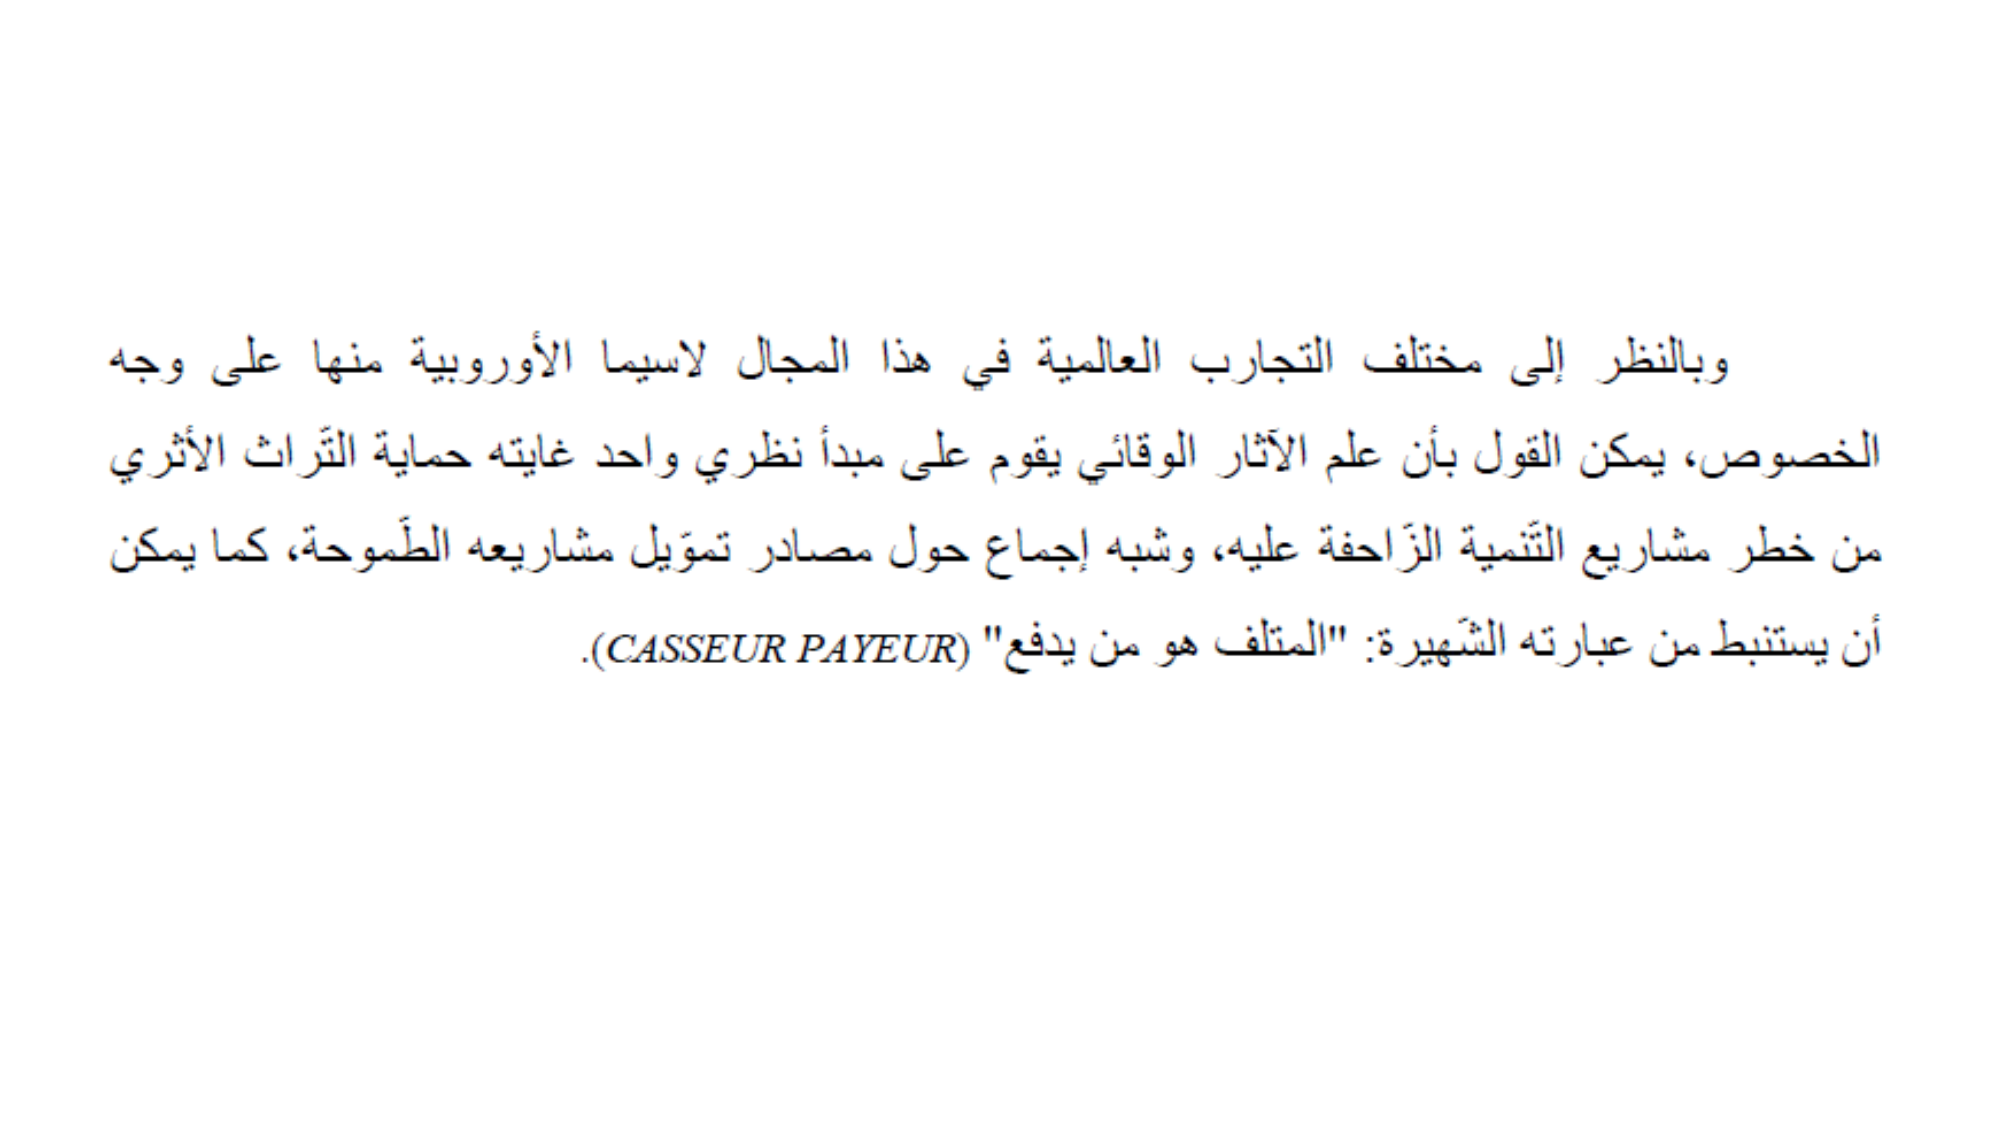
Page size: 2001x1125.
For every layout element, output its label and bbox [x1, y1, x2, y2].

picture [81, 327, 1919, 753]
